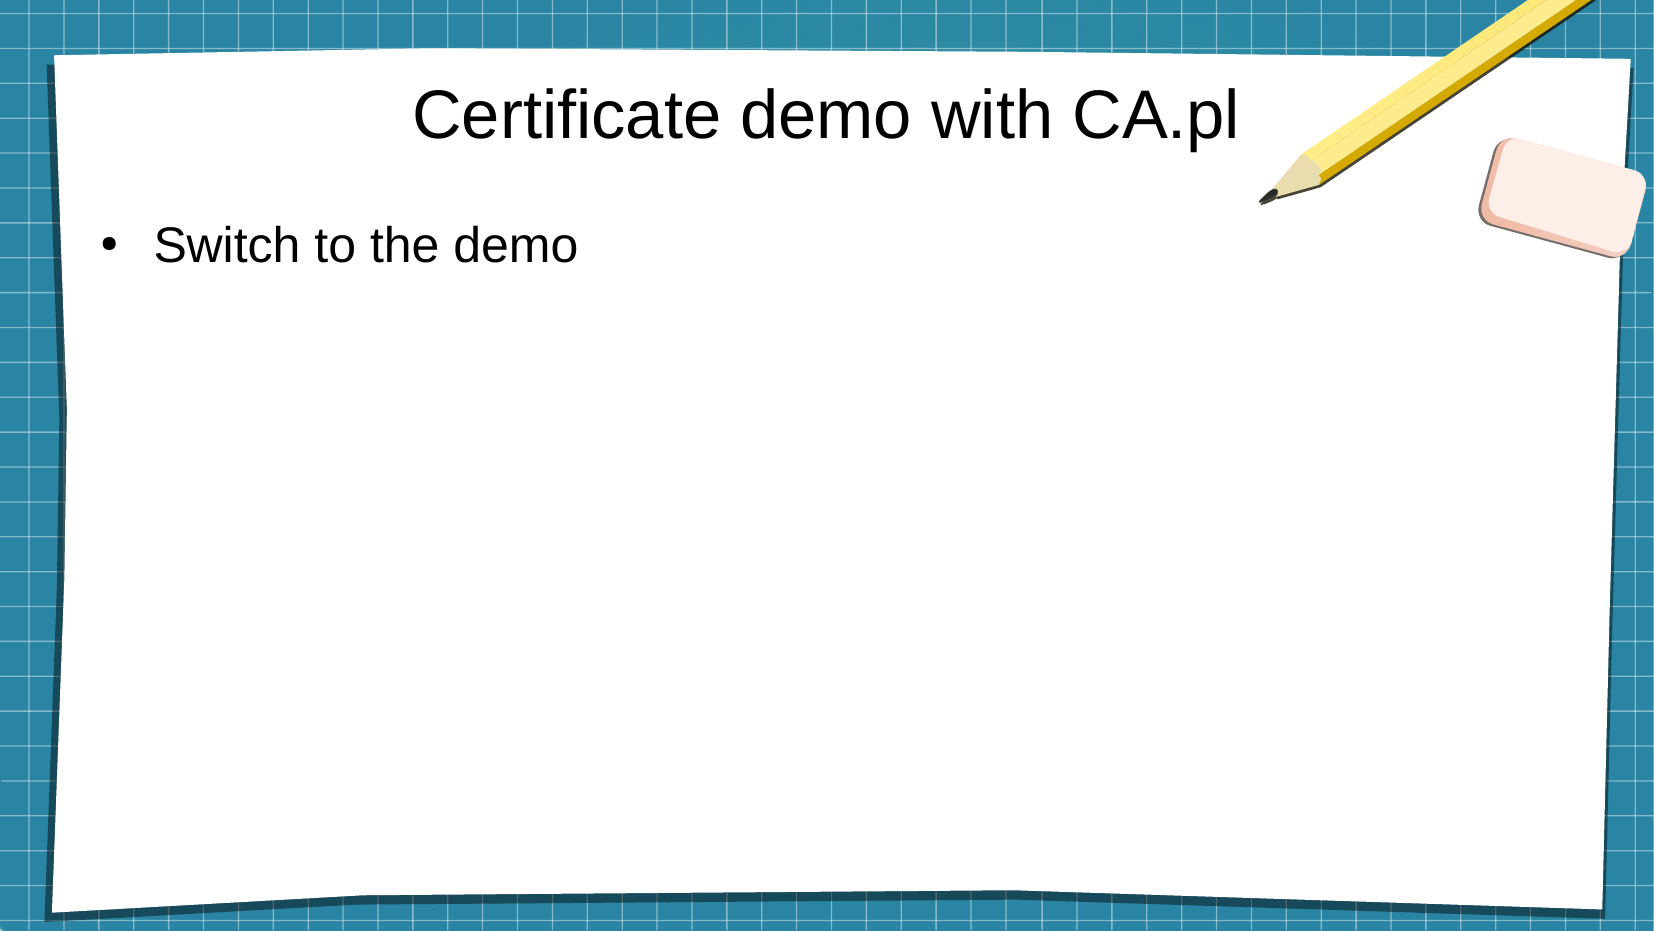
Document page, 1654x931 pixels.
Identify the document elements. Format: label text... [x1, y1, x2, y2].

title Certificate demo with CA.pl [82, 37, 1571, 193]
list Switch to the demo [82, 217, 1571, 758]
